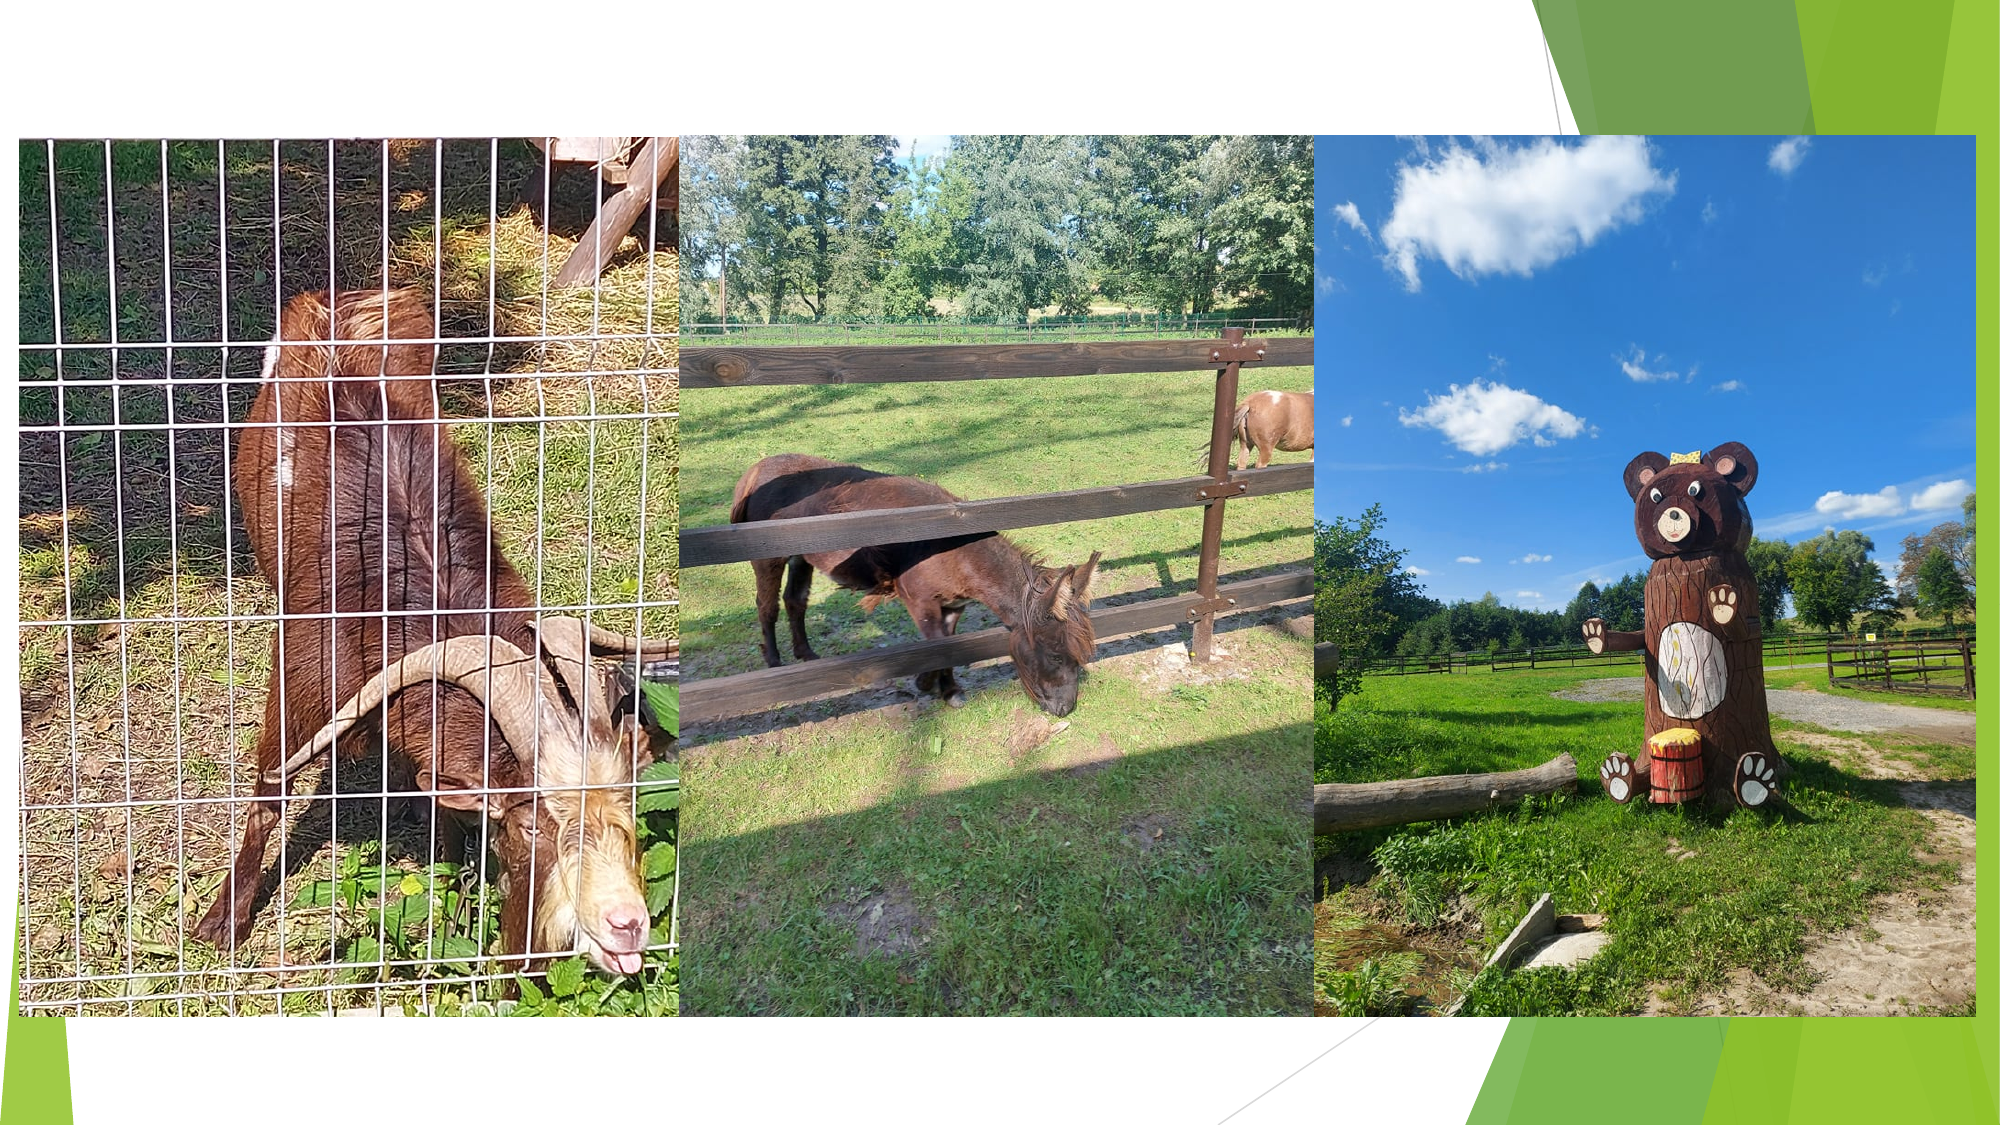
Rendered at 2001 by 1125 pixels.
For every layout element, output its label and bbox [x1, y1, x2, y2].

picture [19, 135, 1976, 1017]
